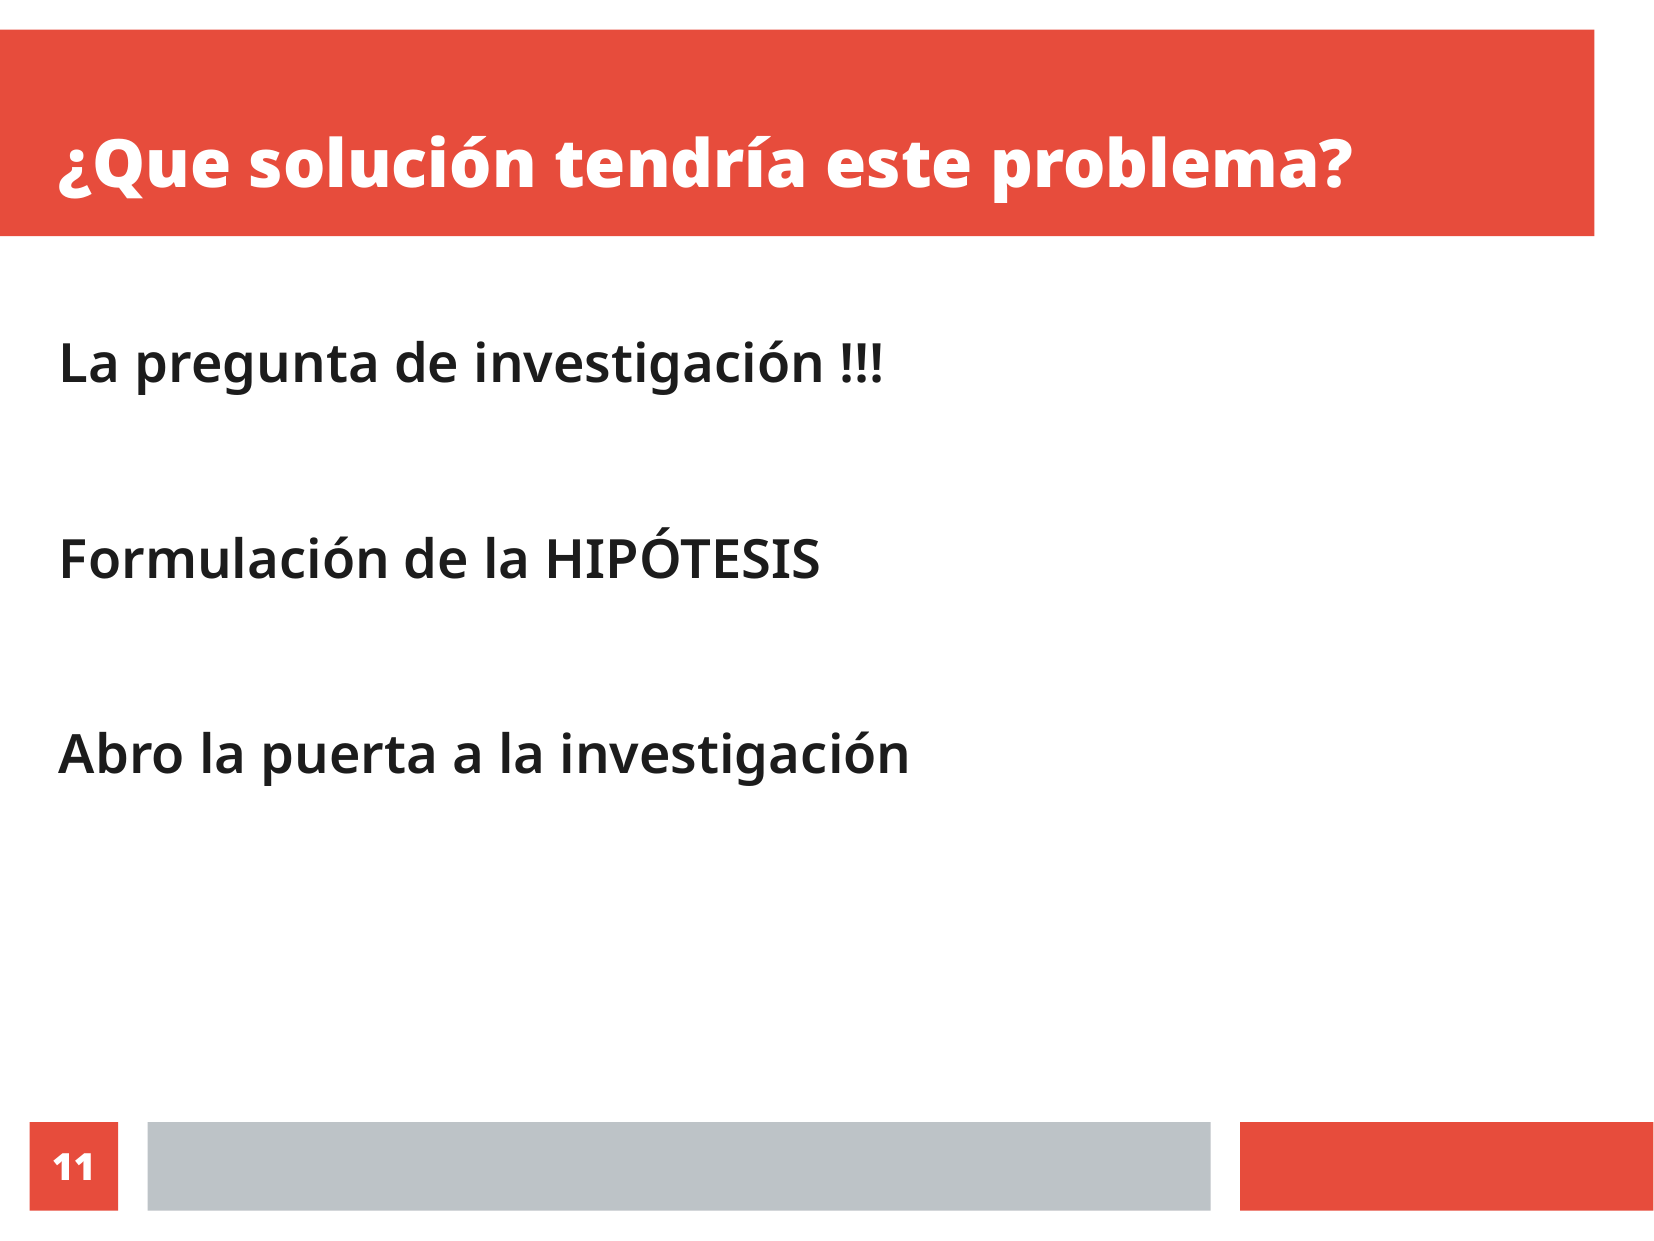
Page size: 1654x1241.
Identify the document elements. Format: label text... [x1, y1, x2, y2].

title ¿Que solución tendría este problema? [59, 59, 1595, 207]
list La pregunta de investigación !!! Formulación de la HIPÓTESIS Abro la puerta a la investigación [59, 324, 1565, 1093]
